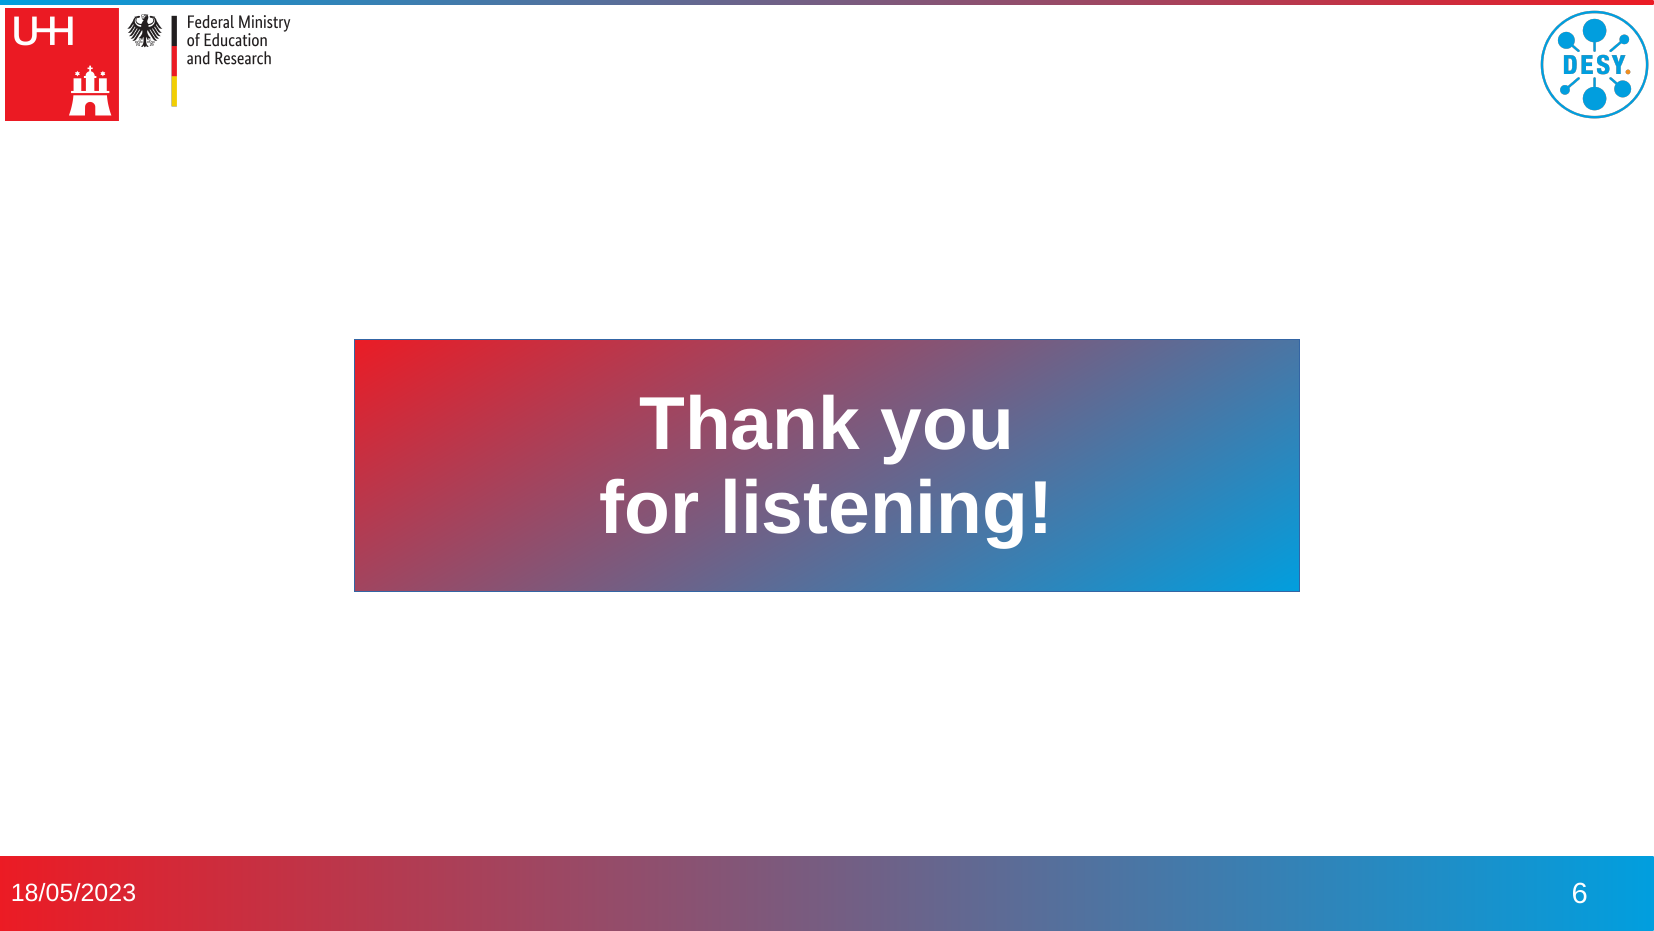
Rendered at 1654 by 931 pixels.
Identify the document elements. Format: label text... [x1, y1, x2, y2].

picture [1538, 8, 1651, 121]
text_box Thank you for listening! [354, 339, 1300, 592]
picture [5, 5, 325, 139]
